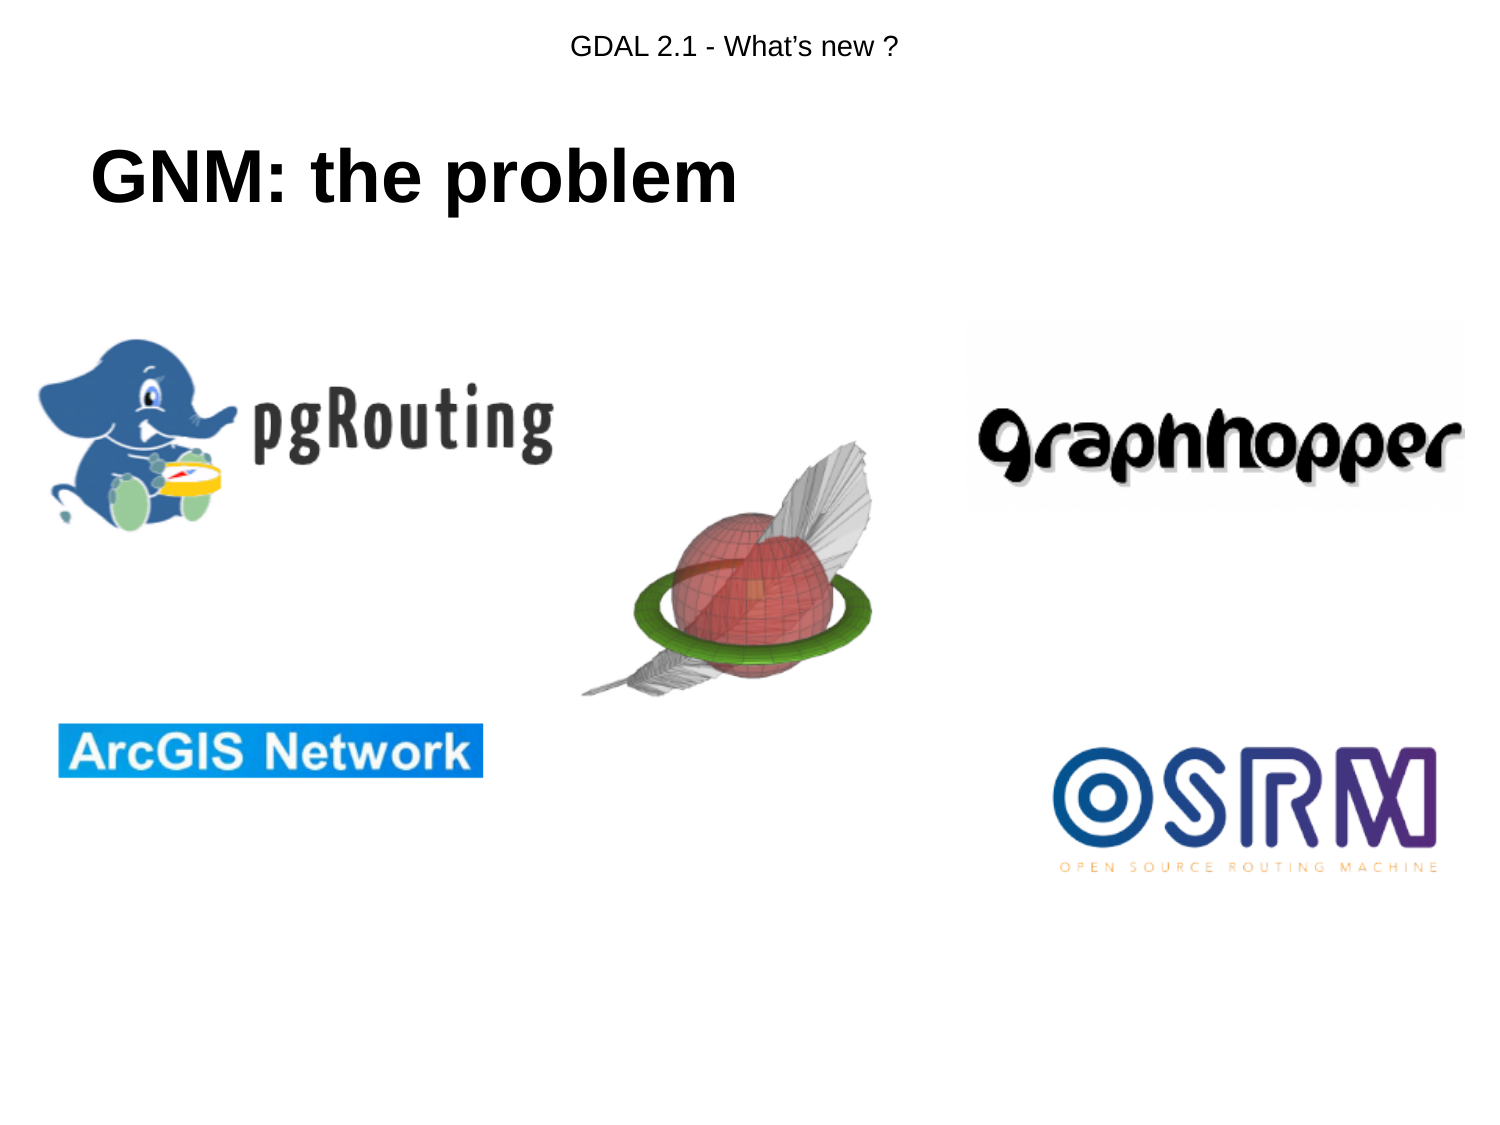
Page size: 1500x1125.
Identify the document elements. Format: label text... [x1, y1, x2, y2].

picture [35, 321, 1465, 877]
title GNM: the problem [75, 45, 1425, 233]
